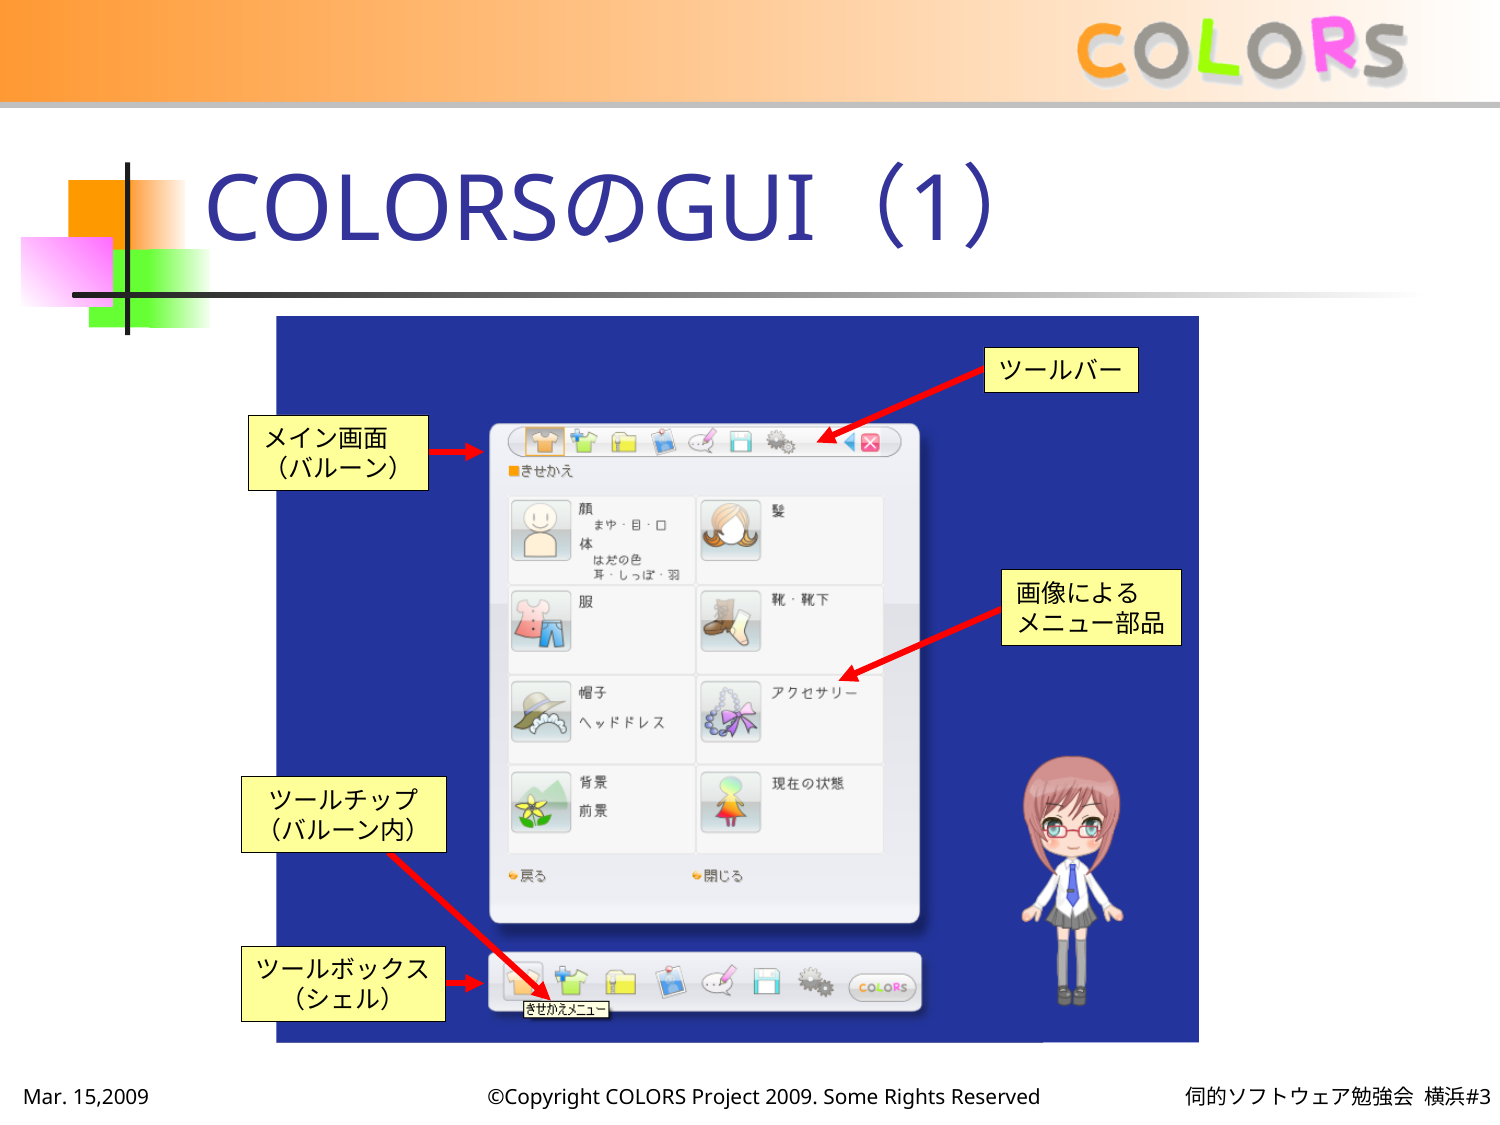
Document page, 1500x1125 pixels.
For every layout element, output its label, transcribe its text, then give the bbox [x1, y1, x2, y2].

title COLORSのGUI（1） [188, 35, 1468, 276]
text_box ツールチップ （バルーン内） [241, 776, 446, 852]
text_box メイン画面 （バルーン） [248, 414, 429, 491]
text_box 画像による メニュー部品 [1001, 569, 1181, 646]
text_box ツールバー [983, 347, 1139, 393]
picture [276, 316, 1199, 1043]
text_box ツールボックス （シェル） [240, 946, 446, 1022]
